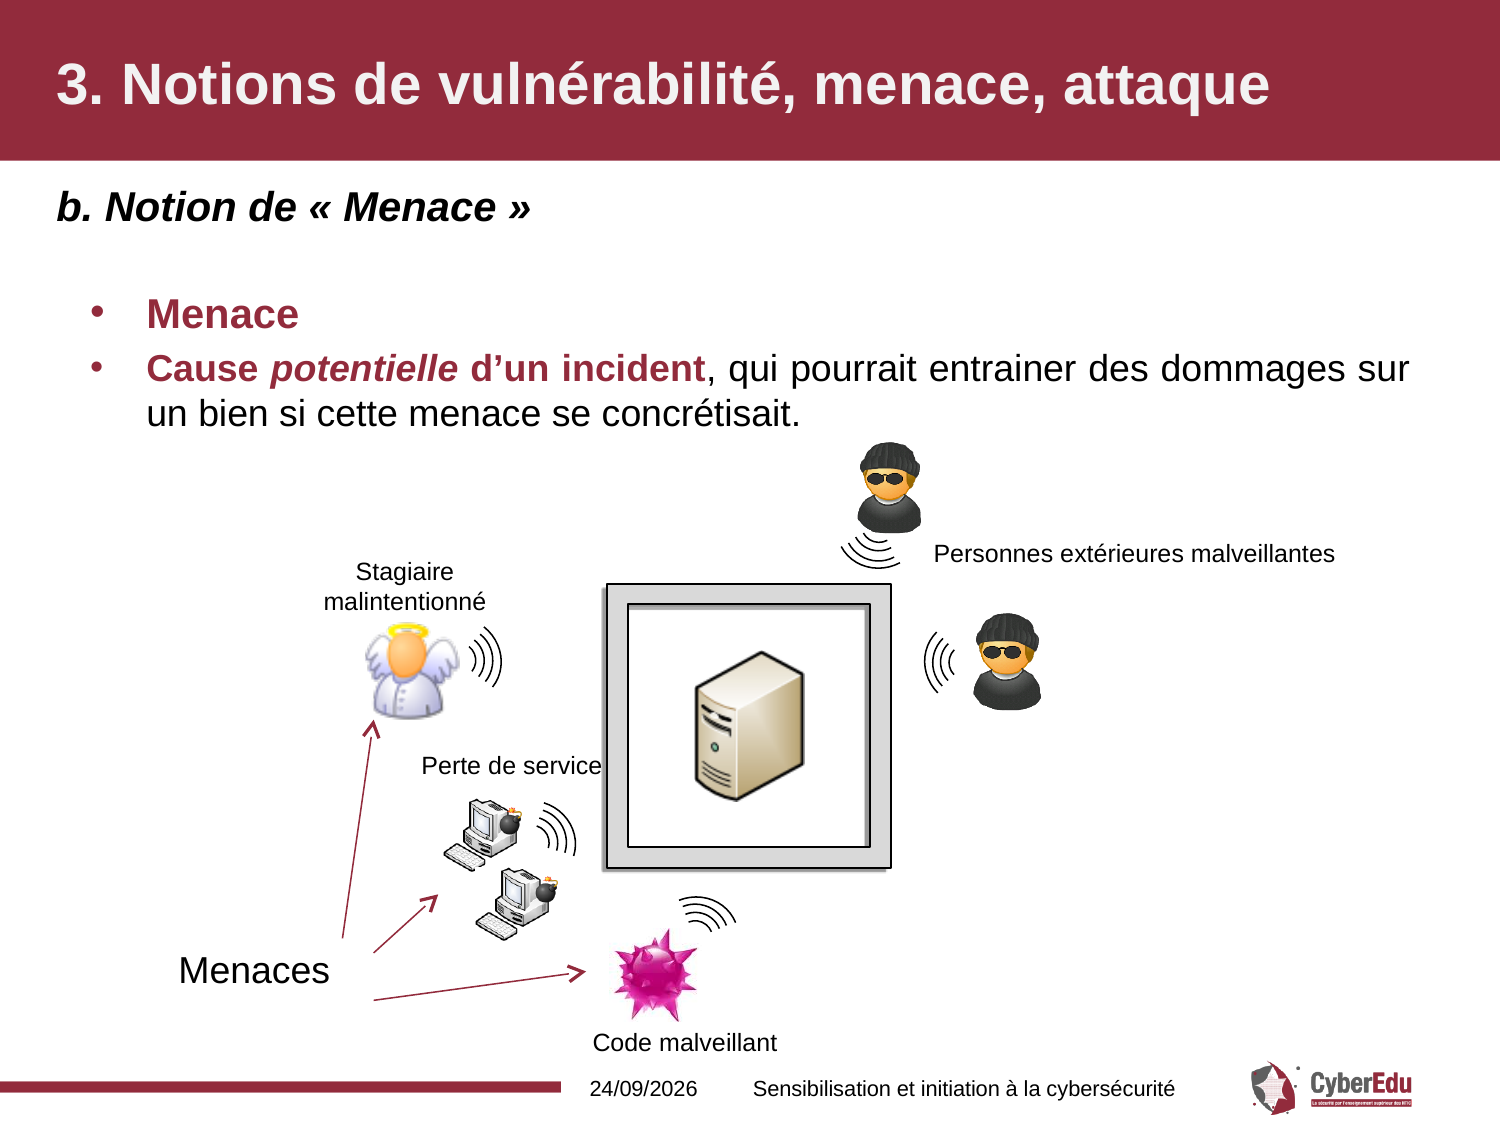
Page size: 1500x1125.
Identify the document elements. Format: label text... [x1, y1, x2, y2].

text_box Code malveillant [577, 1018, 844, 1064]
text_box Menaces [111, 938, 398, 999]
slide_number 15/11/2020 [561, 1057, 727, 1118]
list b. Notion de « Menace » [41, 172, 1471, 268]
text_box Stagiaire malintentionné [297, 548, 513, 624]
picture [694, 650, 805, 802]
picture [443, 798, 561, 941]
list Menace Cause potentielle d’un incident, qui pourrait entrainer des dommages sur un bien si cette menace se concrétisait. [75, 278, 1425, 1035]
picture [1246, 1060, 1412, 1115]
picture [609, 928, 702, 1018]
text_box [607, 583, 891, 868]
picture [362, 624, 462, 722]
title 3. Notions de vulnérabilité, menace, attaque [41, 1, 1471, 161]
picture [966, 609, 1047, 716]
picture [851, 438, 928, 539]
footer Sensibilisation et initiation à la cybersécurité [738, 1057, 1236, 1118]
text_box Personnes extérieures malveillantes [918, 530, 1389, 575]
text_box Perte de service [421, 749, 608, 780]
